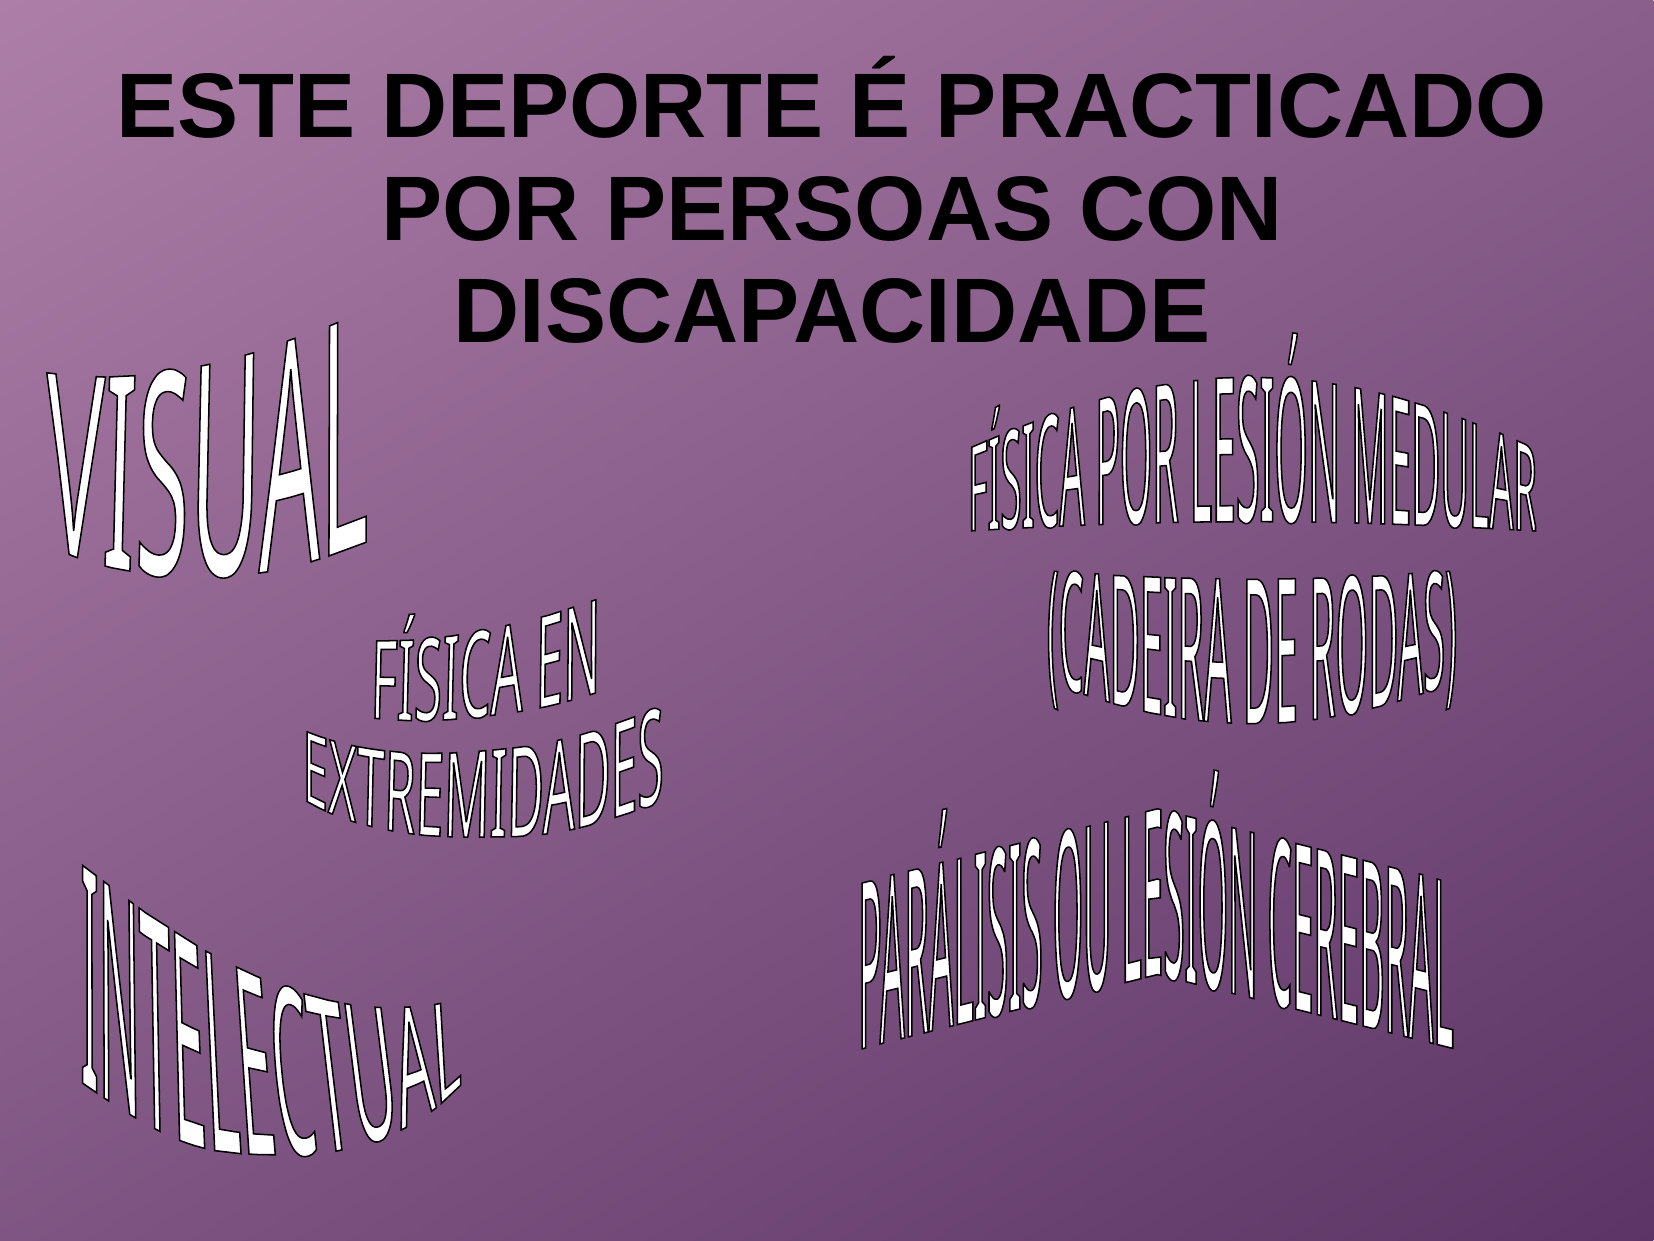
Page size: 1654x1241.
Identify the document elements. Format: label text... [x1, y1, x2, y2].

text_box FÍSICA EN EXTREMIDADES [375, 640, 398, 719]
text_box PARÁLISIS OU LESIÓN CEREBRAL [1295, 843, 1312, 1014]
text_box FÍSICA EN EXTREMIDADES [490, 624, 523, 716]
text_box FÍSICA POR LESIÓN MEDULAR (CADEIRA DE RODAS) [1193, 380, 1211, 523]
text_box FÍSICA POR LESIÓN MEDULAR (CADEIRA DE RODAS) [1278, 578, 1296, 723]
text_box FÍSICA POR LESIÓN MEDULAR (CADEIRA DE RODAS) [1276, 376, 1306, 524]
text_box PARÁLISIS OU LESIÓN CEREBRAL [1388, 866, 1434, 1044]
text_box PARÁLISIS OU LESIÓN CEREBRAL [1023, 837, 1041, 1009]
text_box VISUAL [105, 375, 135, 572]
text_box INTELECTUAL [205, 950, 242, 1154]
text_box INTELECTUAL [303, 993, 342, 1152]
text_box INTELECTUAL [434, 1003, 461, 1104]
text_box FÍSICA EN EXTREMIDADES [567, 599, 596, 702]
text_box FÍSICA POR LESIÓN MEDULAR (CADEIRA DE RODAS) [1023, 422, 1034, 528]
text_box FÍSICA POR LESIÓN MEDULAR (CADEIRA DE RODAS) [1338, 574, 1366, 715]
text_box PARÁLISIS OU LESIÓN CEREBRAL [957, 858, 973, 1025]
text_box FÍSICA EN EXTREMIDADES [462, 629, 491, 719]
text_box FÍSICA EN EXTREMIDADES [307, 731, 326, 811]
text_box FÍSICA POR LESIÓN MEDULAR (CADEIRA DE RODAS) [1164, 577, 1176, 718]
text_box FÍSICA POR LESIÓN MEDULAR (CADEIRA DE RODAS) [1216, 377, 1234, 522]
text_box INTELECTUAL [139, 907, 170, 1132]
text_box PARÁLISIS OU LESIÓN CEREBRAL [975, 851, 986, 1021]
text_box FÍSICA EN EXTREMIDADES [639, 708, 662, 808]
text_box ESTE DEPORTE É PRACTICADO POR PERSOAS CON DISCAPACIDADE [35, 47, 1630, 370]
text_box VISUAL [198, 352, 254, 579]
text_box VISUAL [139, 369, 187, 578]
text_box FÍSICA POR LESIÓN MEDULAR (CADEIRA DE RODAS) [1246, 579, 1272, 724]
text_box FÍSICA EN EXTREMIDADES [540, 611, 561, 708]
text_box FÍSICA POR LESIÓN MEDULAR (CADEIRA DE RODAS) [989, 435, 999, 530]
text_box INTELECTUAL [273, 985, 317, 1157]
text_box VISUAL [258, 338, 320, 574]
text_box PARÁLISIS OU LESIÓN CEREBRAL [1165, 810, 1183, 981]
text_box FÍSICA EN EXTREMIDADES [416, 637, 440, 722]
text_box FÍSICA POR LESIÓN MEDULAR (CADEIRA DE RODAS) [1372, 575, 1396, 709]
text_box FÍSICA POR LESIÓN MEDULAR (CADEIRA DE RODAS) [1048, 571, 1058, 710]
text_box FÍSICA POR LESIÓN MEDULAR (CADEIRA DE RODAS) [1099, 397, 1118, 525]
text_box FÍSICA POR LESIÓN MEDULAR (CADEIRA DE RODAS) [1472, 422, 1514, 530]
text_box FÍSICA POR LESIÓN MEDULAR (CADEIRA DE RODAS) [1238, 375, 1258, 524]
text_box FÍSICA POR LESIÓN MEDULAR (CADEIRA DE RODAS) [1113, 575, 1138, 707]
text_box FÍSICA POR LESIÓN MEDULAR (CADEIRA DE RODAS) [1312, 380, 1337, 523]
text_box PARÁLISIS OU LESIÓN CEREBRAL [1186, 816, 1197, 985]
text_box PARÁLISIS OU LESIÓN CEREBRAL [1317, 848, 1338, 1020]
text_box FÍSICA POR LESIÓN MEDULAR (CADEIRA DE RODAS) [1122, 388, 1150, 526]
text_box INTELECTUAL [82, 865, 97, 1093]
text_box FÍSICA EN EXTREMIDADES [491, 748, 506, 837]
text_box FÍSICA POR LESIÓN MEDULAR (CADEIRA DE RODAS) [1355, 387, 1385, 524]
text_box INTELECTUAL [401, 1006, 437, 1131]
text_box FÍSICA EN EXTREMIDADES [388, 751, 414, 835]
text_box FÍSICA POR LESIÓN MEDULAR (CADEIRA DE RODAS) [1143, 576, 1161, 715]
text_box FÍSICA EN EXTREMIDADES [615, 716, 635, 818]
text_box PARÁLISIS OU LESIÓN CEREBRAL [879, 874, 905, 1044]
text_box FÍSICA EN EXTREMIDADES [443, 634, 459, 720]
text_box PARÁLISIS OU LESIÓN CEREBRAL [1200, 820, 1226, 992]
text_box INTELECTUAL [103, 881, 136, 1118]
text_box PARÁLISIS OU LESIÓN CEREBRAL [1231, 827, 1254, 999]
text_box FÍSICA POR LESIÓN MEDULAR (CADEIRA DE RODAS) [1425, 570, 1444, 692]
text_box FÍSICA POR LESIÓN MEDULAR (CADEIRA DE RODAS) [1392, 396, 1409, 525]
text_box INTELECTUAL [344, 1003, 393, 1143]
text_box FÍSICA POR LESIÓN MEDULAR (CADEIRA DE RODAS) [1061, 571, 1083, 694]
text_box PARÁLISIS OU LESIÓN CEREBRAL [862, 881, 880, 1049]
text_box VISUAL [46, 372, 106, 558]
text_box PARÁLISIS OU LESIÓN CEREBRAL [988, 846, 1007, 1018]
text_box FÍSICA EN EXTREMIDADES [419, 753, 442, 837]
text_box INTELECTUAL [174, 931, 205, 1149]
text_box FÍSICA EN EXTREMIDADES [542, 739, 575, 835]
text_box FÍSICA POR LESIÓN MEDULAR (CADEIRA DE RODAS) [1002, 428, 1020, 531]
text_box FÍSICA POR LESIÓN MEDULAR (CADEIRA DE RODAS) [1083, 573, 1110, 703]
text_box FÍSICA POR LESIÓN MEDULAR (CADEIRA DE RODAS) [1517, 440, 1536, 531]
text_box PARÁLISIS OU LESIÓN CEREBRAL [1086, 821, 1108, 993]
text_box PARÁLISIS OU LESIÓN CEREBRAL [1145, 808, 1161, 978]
text_box FÍSICA POR LESIÓN MEDULAR (CADEIRA DE RODAS) [1037, 413, 1059, 529]
text_box FÍSICA POR LESIÓN MEDULAR (CADEIRA DE RODAS) [1415, 402, 1438, 526]
text_box PARÁLISIS OU LESIÓN CEREBRAL [1341, 854, 1357, 1025]
text_box FÍSICA EN EXTREMIDADES [328, 739, 385, 827]
text_box FÍSICA EN EXTREMIDADES [579, 731, 608, 828]
text_box FÍSICA POR LESIÓN MEDULAR (CADEIRA DE RODAS) [1443, 412, 1466, 529]
text_box PARÁLISIS OU LESIÓN CEREBRAL [908, 862, 954, 1037]
text_box PARÁLISIS OU LESIÓN CEREBRAL [1009, 843, 1020, 1012]
text_box PARÁLISIS OU LESIÓN CEREBRAL [1437, 879, 1453, 1049]
text_box VISUAL [328, 322, 367, 556]
text_box PARÁLISIS OU LESIÓN CEREBRAL [1269, 837, 1291, 1009]
text_box FÍSICA POR LESIÓN MEDULAR (CADEIRA DE RODAS) [971, 440, 987, 531]
text_box FÍSICA POR LESIÓN MEDULAR (CADEIRA DE RODAS) [1156, 384, 1178, 523]
text_box FÍSICA EN EXTREMIDADES [511, 746, 542, 837]
text_box PARÁLISIS OU LESIÓN CEREBRAL [1125, 816, 1141, 983]
text_box FÍSICA POR LESIÓN MEDULAR (CADEIRA DE RODAS) [1261, 377, 1273, 522]
text_box FÍSICA POR LESIÓN MEDULAR (CADEIRA DE RODAS) [1181, 578, 1232, 724]
text_box PARÁLISIS OU LESIÓN CEREBRAL [1055, 828, 1081, 1000]
text_box FÍSICA EN EXTREMIDADES [398, 639, 414, 721]
text_box FÍSICA POR LESIÓN MEDULAR (CADEIRA DE RODAS) [1059, 407, 1085, 527]
text_box FÍSICA EN EXTREMIDADES [447, 750, 486, 838]
text_box FÍSICA POR LESIÓN MEDULAR (CADEIRA DE RODAS) [1313, 578, 1335, 720]
text_box FÍSICA POR LESIÓN MEDULAR (CADEIRA DE RODAS) [1446, 571, 1456, 710]
text_box FÍSICA POR LESIÓN MEDULAR (CADEIRA DE RODAS) [1397, 573, 1424, 702]
text_box PARÁLISIS OU LESIÓN CEREBRAL [1363, 860, 1383, 1029]
text_box INTELECTUAL [236, 966, 276, 1155]
